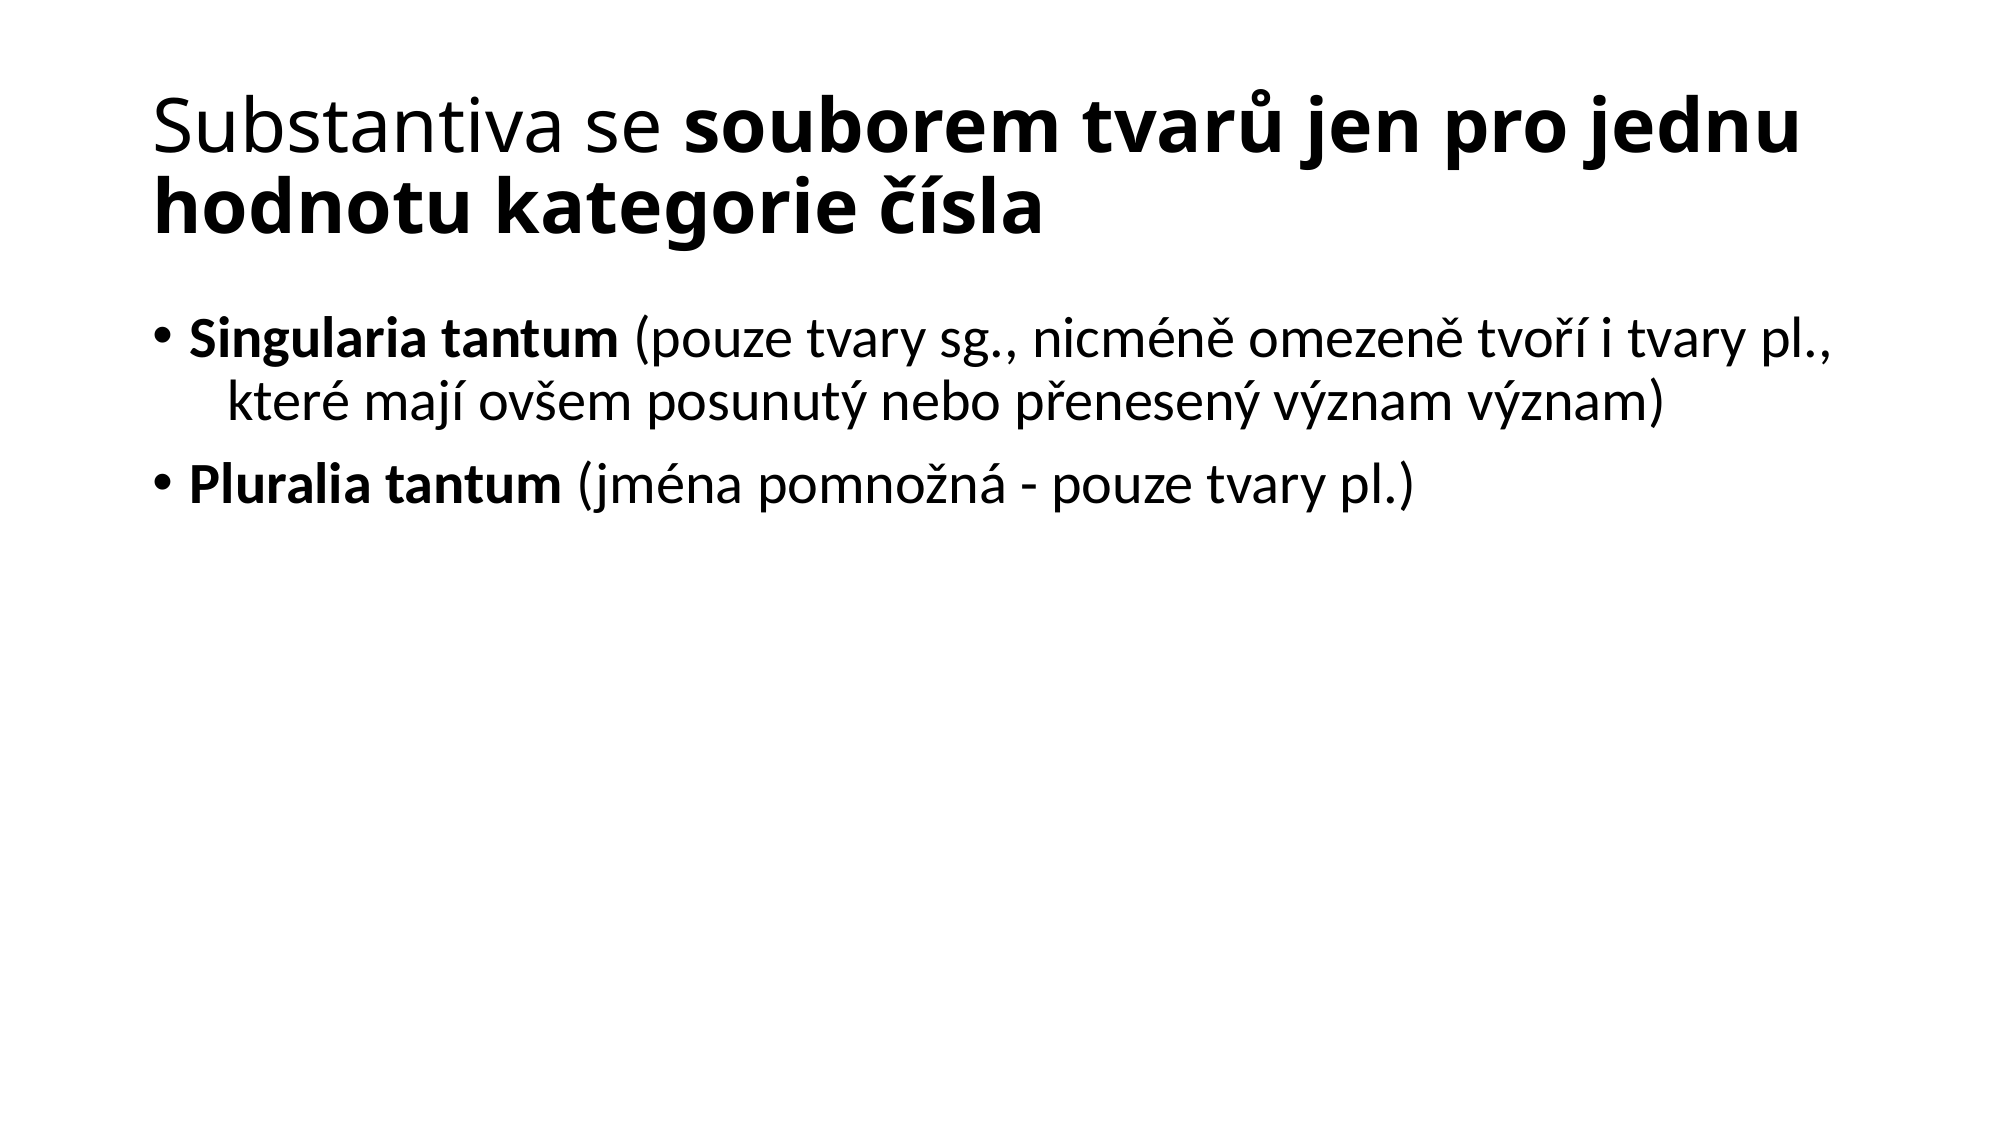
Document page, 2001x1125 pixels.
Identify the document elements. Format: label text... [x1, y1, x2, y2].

list Singularia tantum (pouze tvary sg., nicméně omezeně tvoří i tvary pl., které mají ovšem posunutý nebo přenesený význam význam) Pluralia tantum (jména pomnožná - pouze tvary pl.) [137, 299, 1863, 1014]
title Substantiva se souborem tvarů jen pro jednu hodnotu kategorie čísla [137, 59, 1863, 278]
